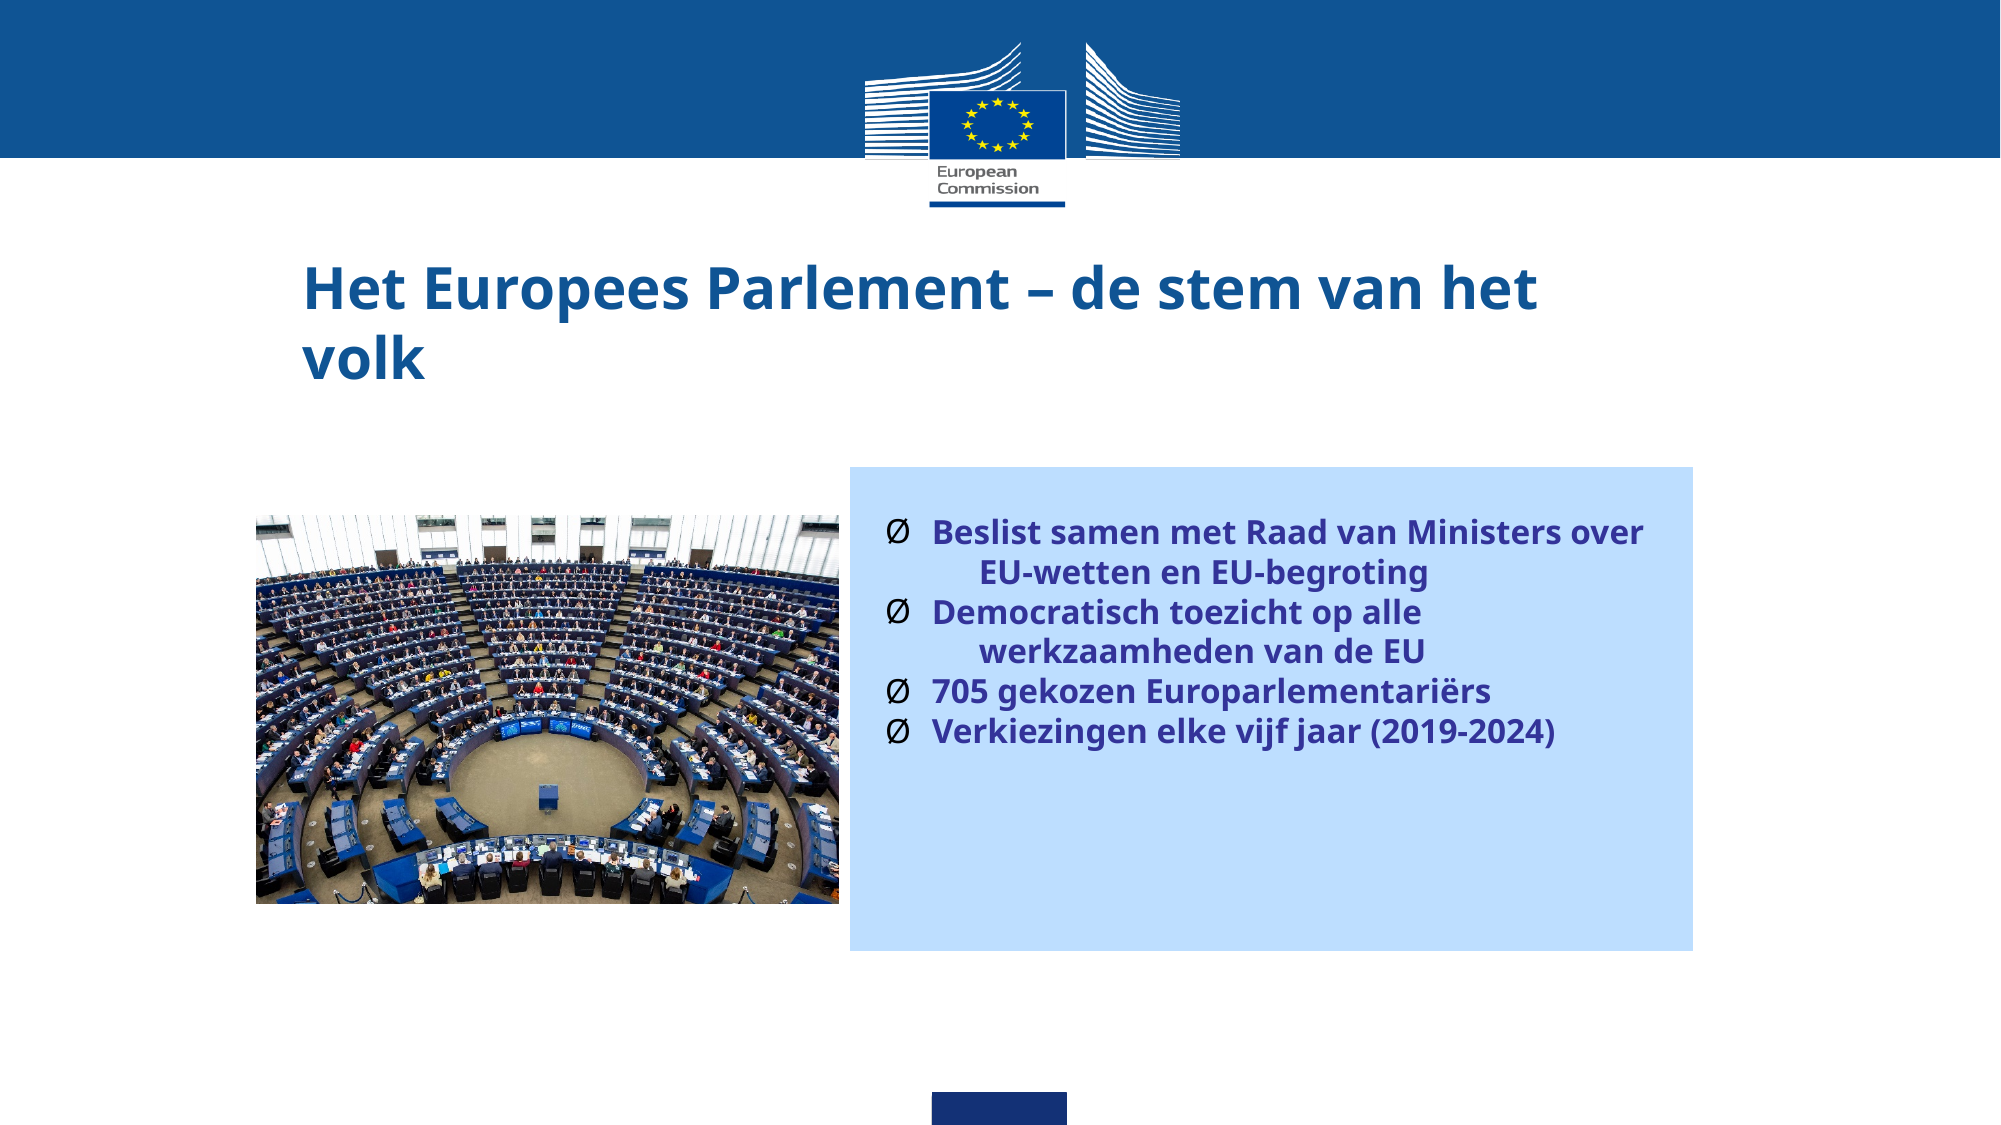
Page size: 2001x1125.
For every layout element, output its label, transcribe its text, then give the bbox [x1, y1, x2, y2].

picture [256, 515, 839, 904]
text_box [850, 467, 1693, 951]
text_box Beslist samen met Raad van Ministers over EU-wetten en EU-begroting Democratisch toezicht op alle werkzaamheden van de EU 705 gekozen Europarlementariërs Verkiezingen elke vijf jaar (2019-2024) [870, 503, 1674, 862]
title Het Europees Parlement – de stem van het volk [287, 243, 1638, 398]
